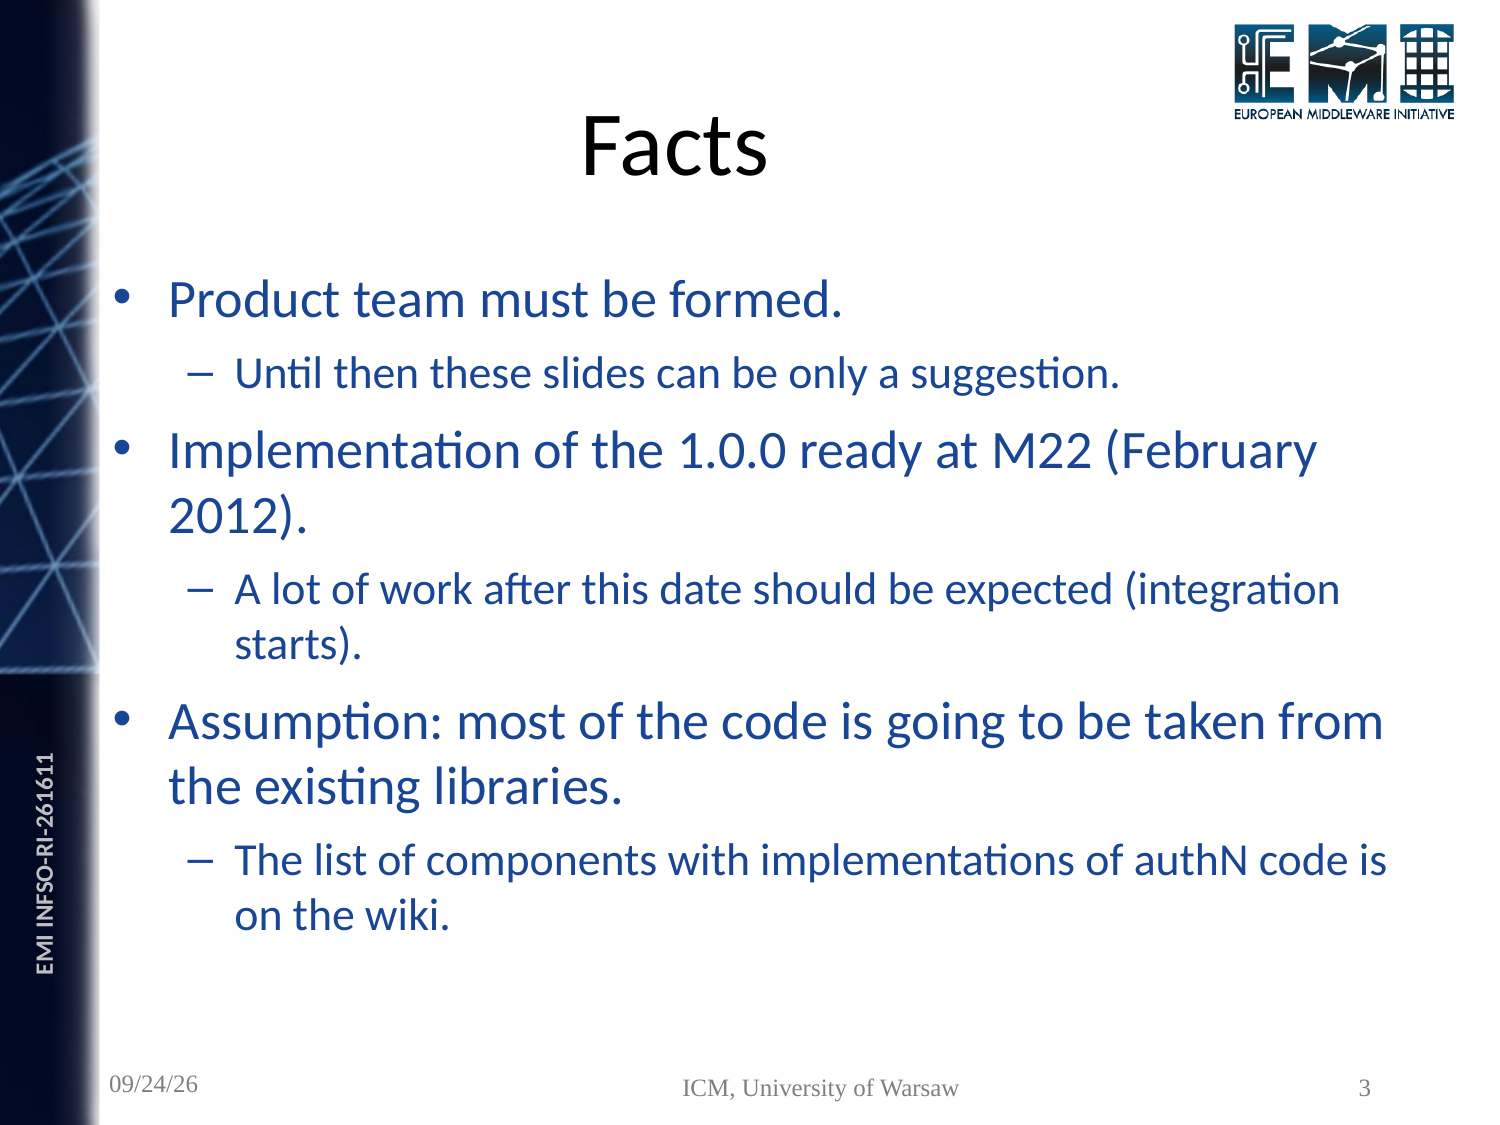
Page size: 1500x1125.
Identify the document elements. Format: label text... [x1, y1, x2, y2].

list Product team must be formed. Until then these slides can be only a suggestion. Implementation of the 1.0.0 ready at M22 (February 2012). A lot of work after this date should be expected (integration starts). Assumption: most of the code is going to be taken from the existing libraries. The list of components with implementations of authN code is on the wiki. [112, 263, 1425, 991]
picture [1185, 8, 1500, 140]
title Facts [112, 52, 1238, 226]
picture [0, 0, 111, 1125]
